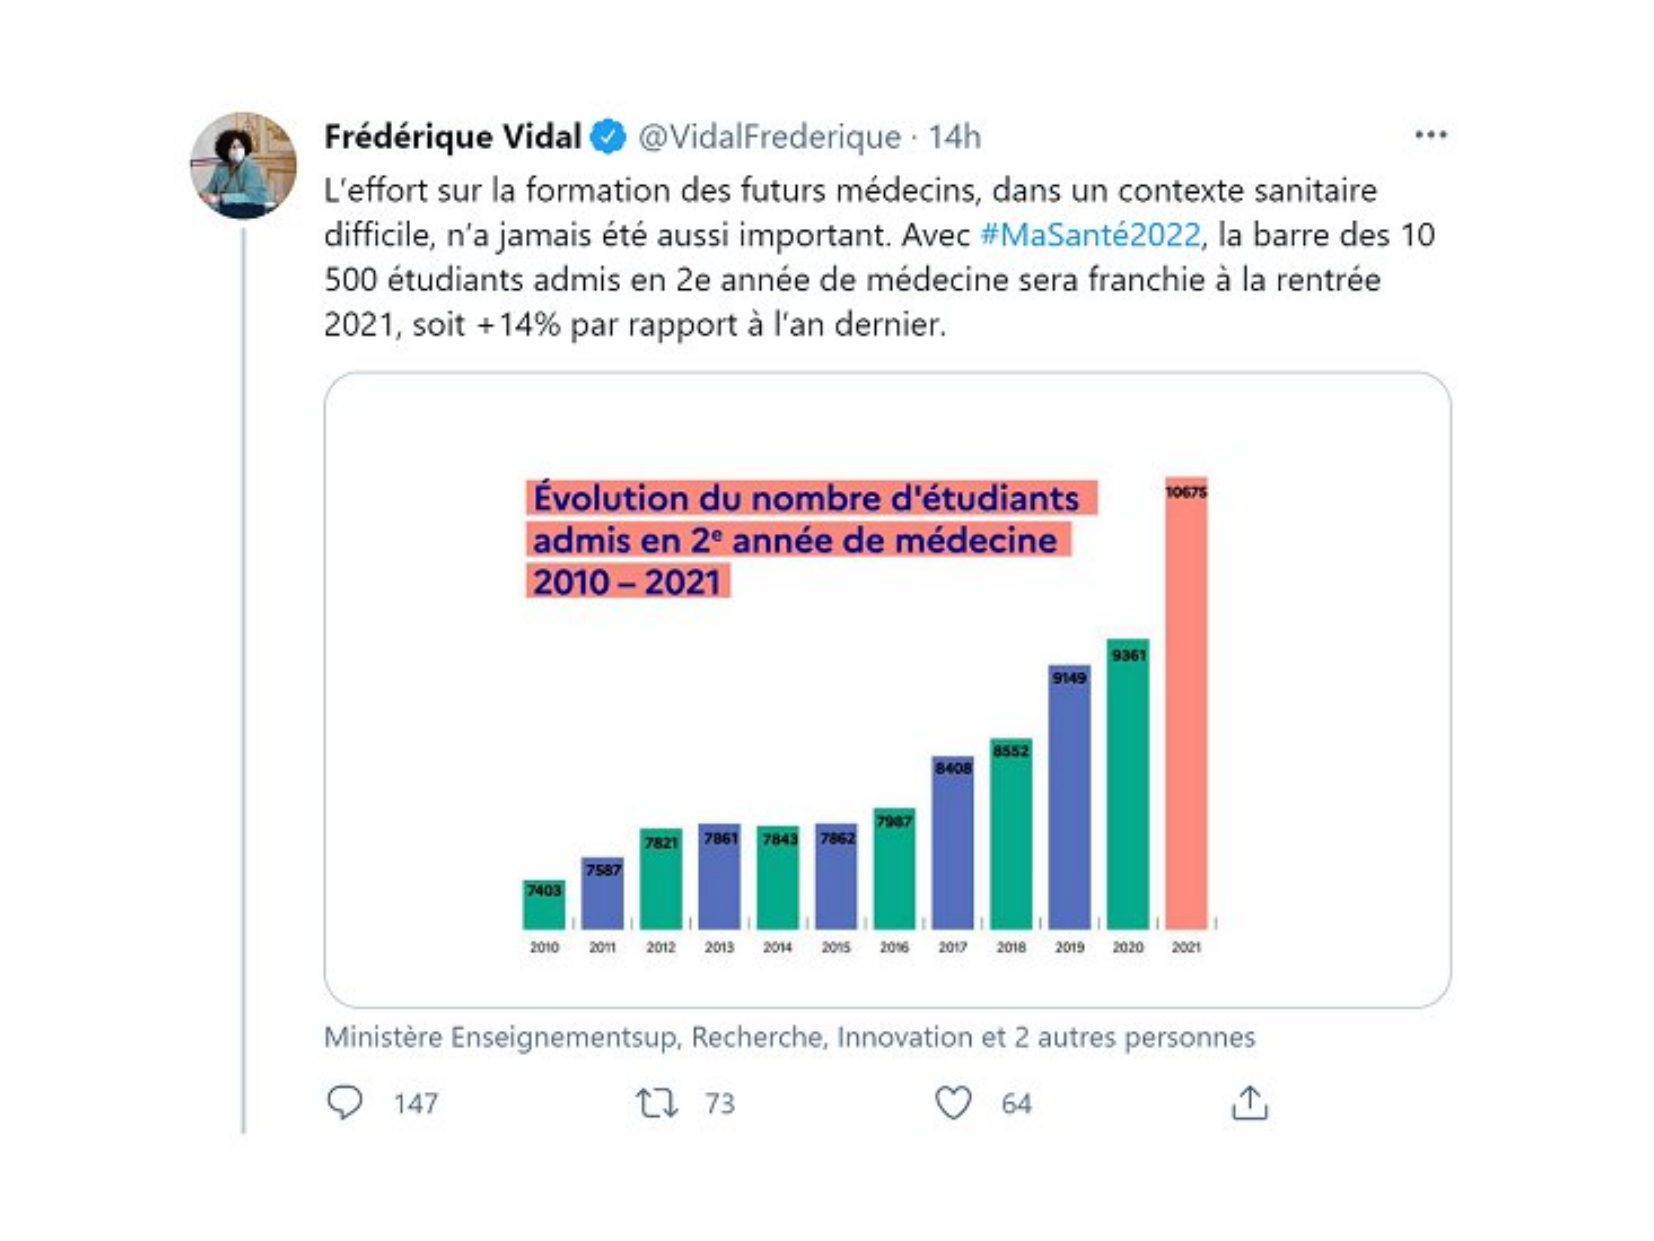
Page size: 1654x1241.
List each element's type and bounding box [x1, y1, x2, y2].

picture [173, 88, 1480, 1152]
